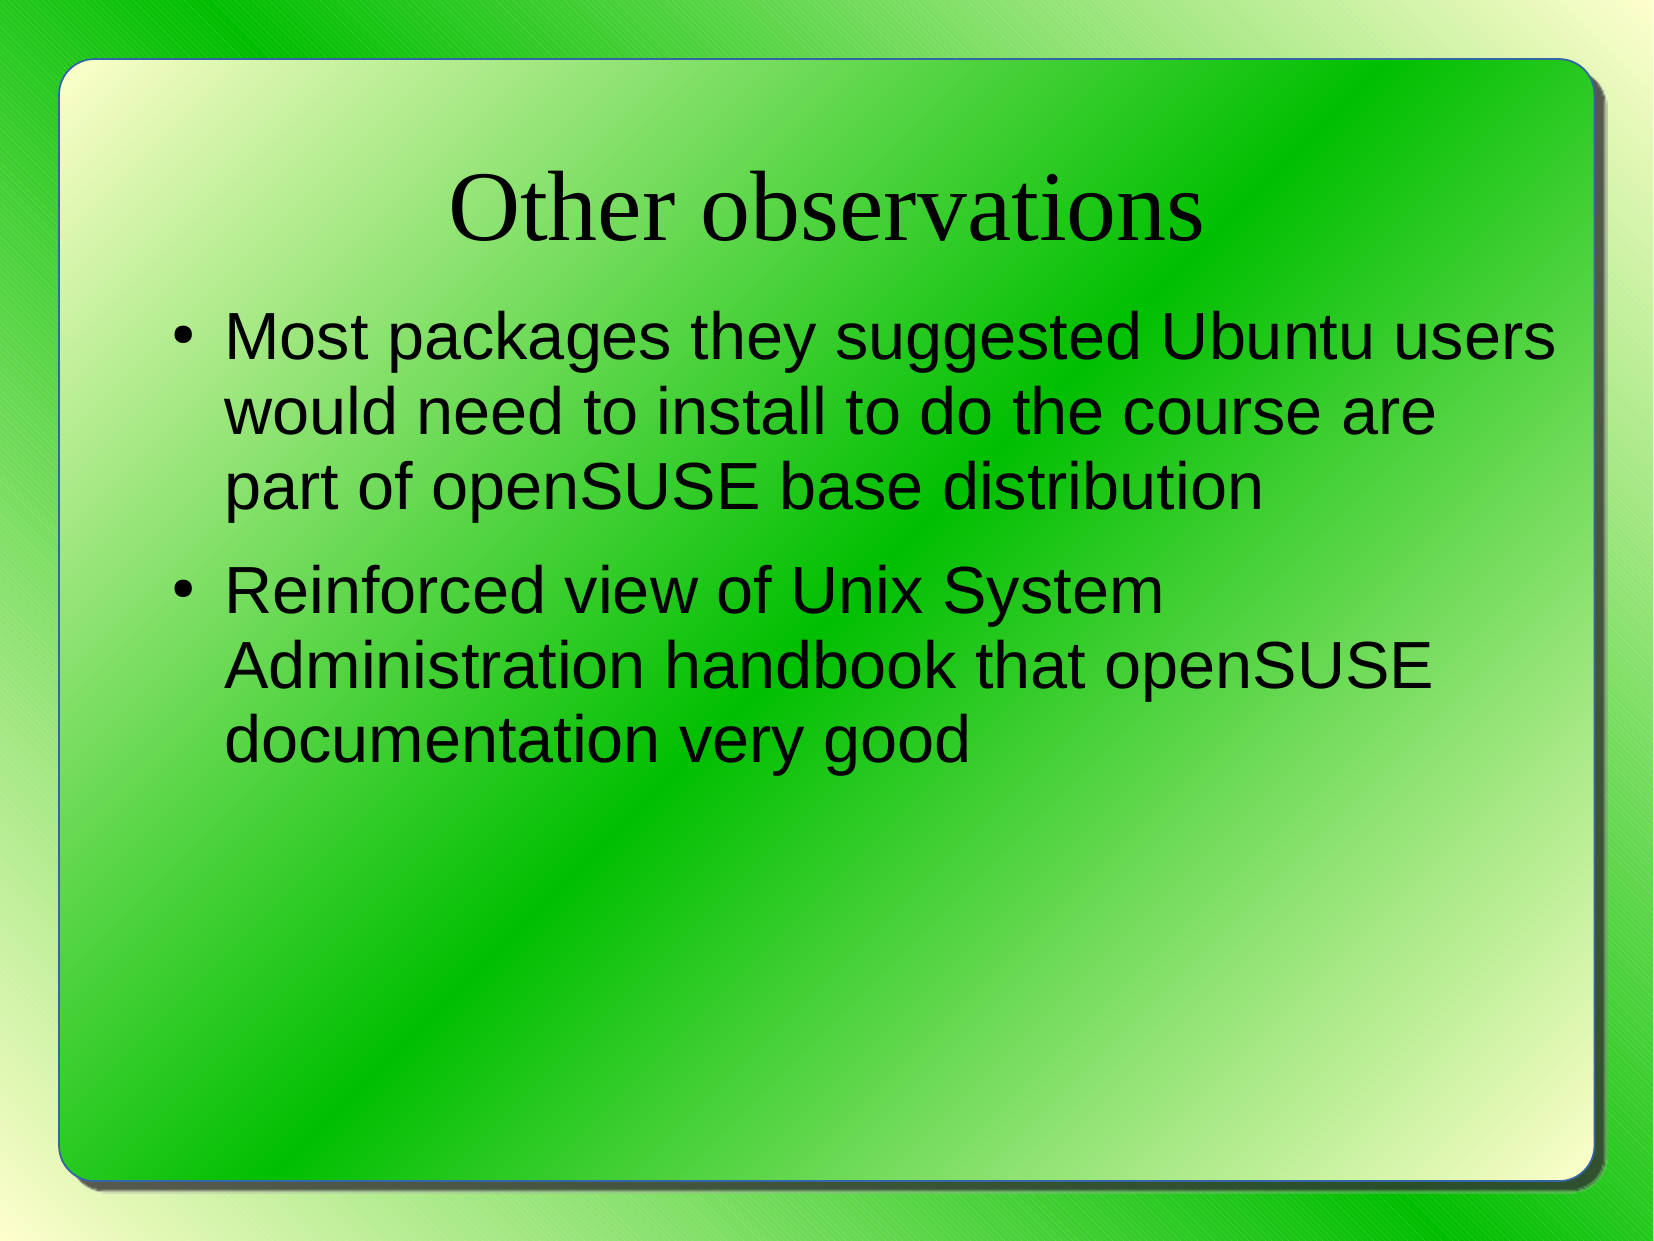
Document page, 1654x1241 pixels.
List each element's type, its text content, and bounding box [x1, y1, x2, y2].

title Other observations [121, 102, 1534, 299]
list Most packages they suggested Ubuntu users would need to install to do the course are part of openSUSE base distribution Reinforced view of Unix System Administration handbook that openSUSE documentation very good [82, 299, 1571, 1004]
